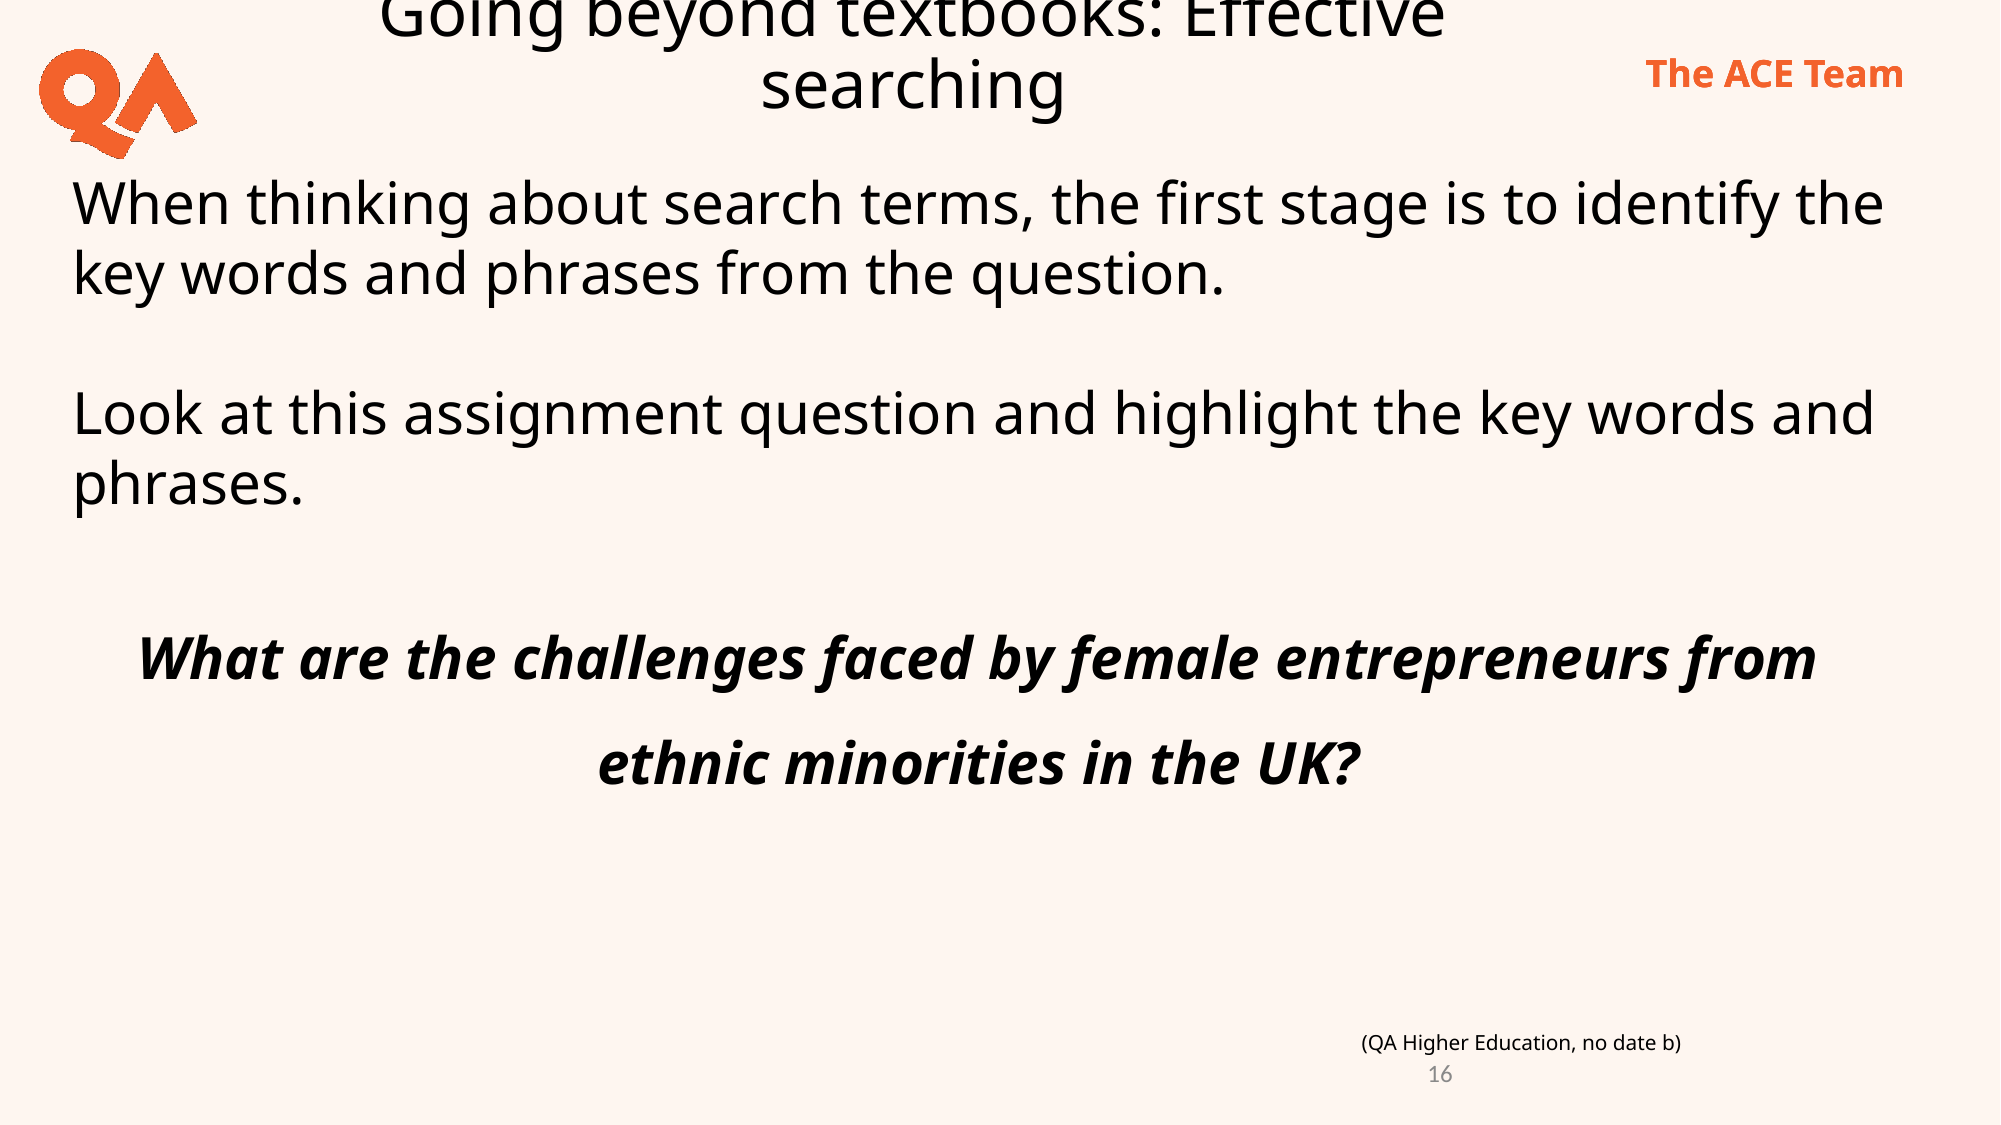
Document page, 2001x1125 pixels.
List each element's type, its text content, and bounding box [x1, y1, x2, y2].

text_box [1412, 1042, 1863, 1103]
text_box (QA Higher Education, no date b) [1346, 1022, 1726, 1063]
text_box When thinking about search terms, the first stage is to identify the key words and phrases from the question. Look at this assignment question and highlight the key words and phrases. What are the challenges faced by female entrepreneurs from ethnic minorities in the UK? [57, 159, 1949, 908]
text_box The ACE Team [1631, 43, 1920, 103]
picture [39, 49, 197, 159]
text_box Going beyond textbooks: Effective searching [211, 0, 1617, 131]
